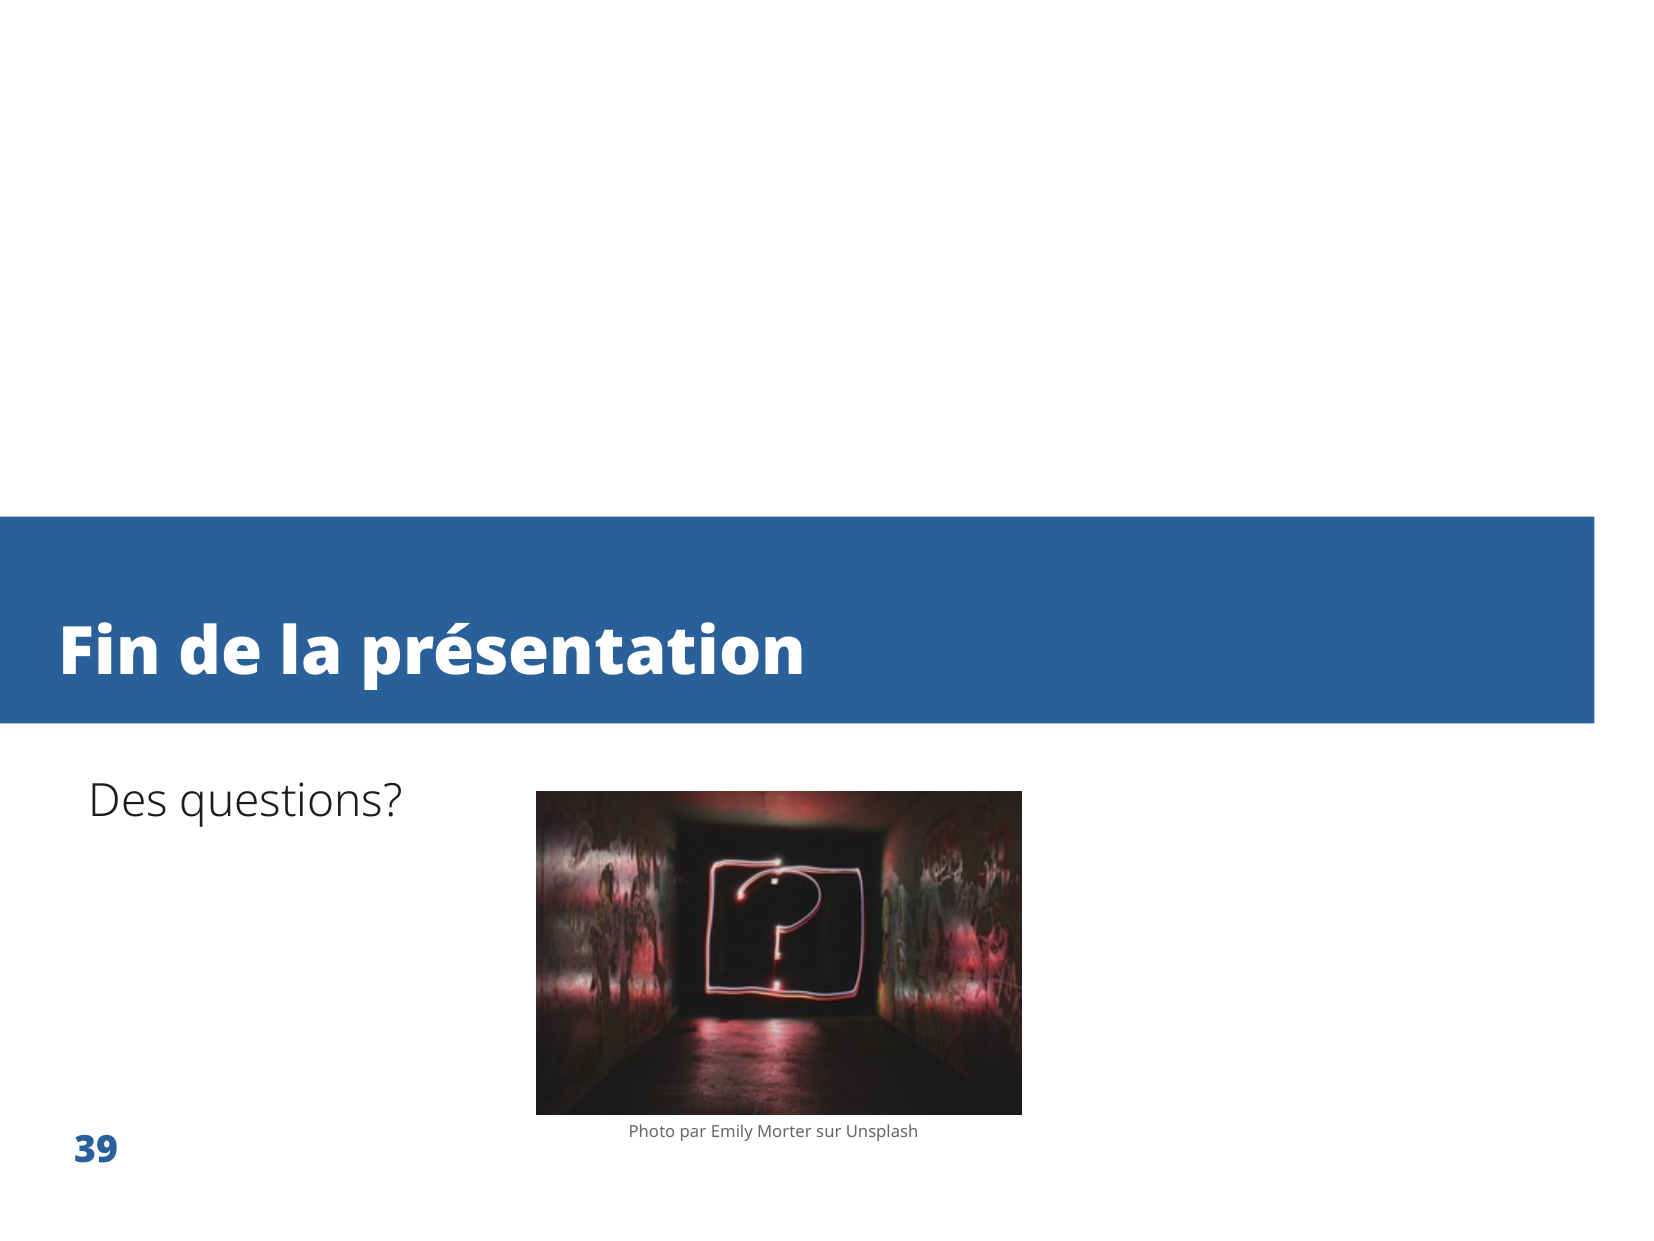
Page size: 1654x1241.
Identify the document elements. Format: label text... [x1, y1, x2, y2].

title Fin de la présentation [59, 546, 1595, 694]
text_box Photo par Emily Morter sur Unsplash [478, 1112, 1069, 1152]
picture [536, 791, 1022, 1112]
text_box Des questions? [88, 767, 1595, 851]
